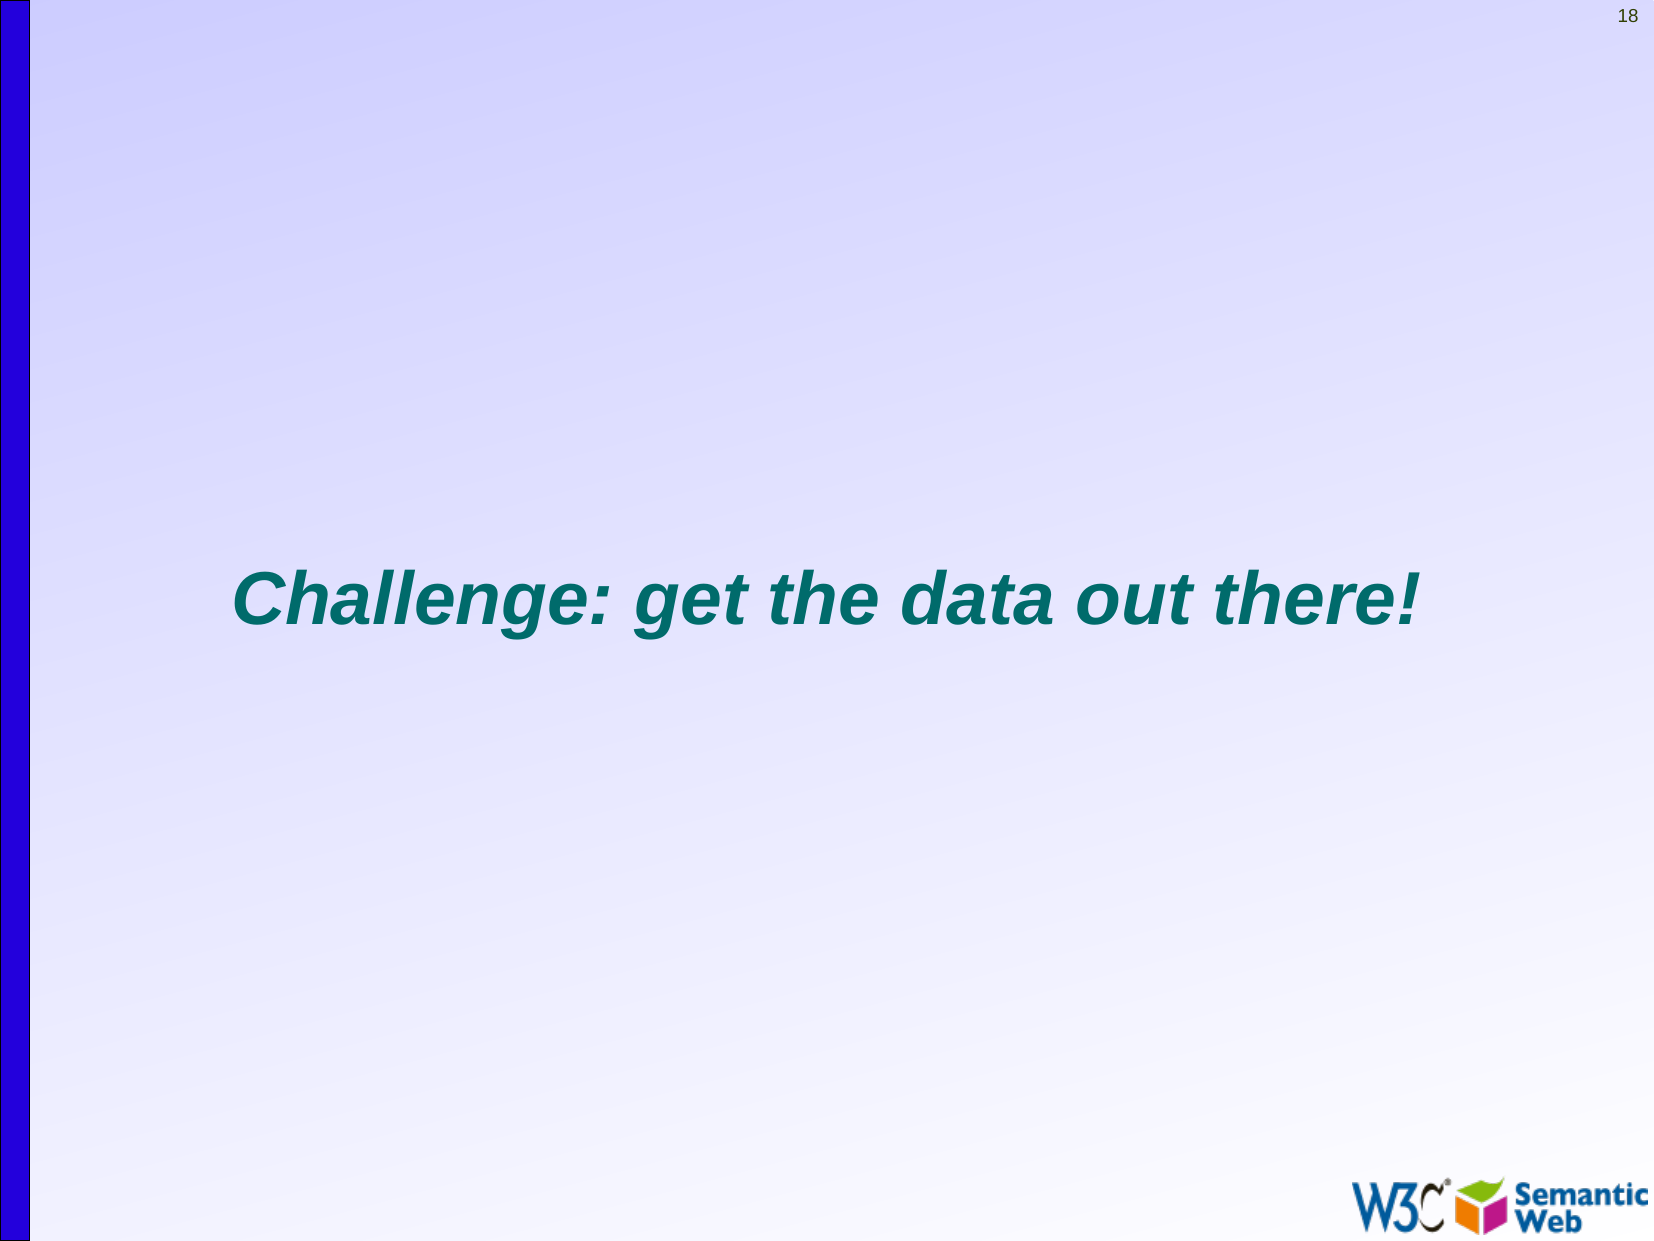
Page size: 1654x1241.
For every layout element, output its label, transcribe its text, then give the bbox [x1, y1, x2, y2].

picture [1352, 1175, 1648, 1235]
title Challenge: get the data out there! [0, 544, 1654, 649]
